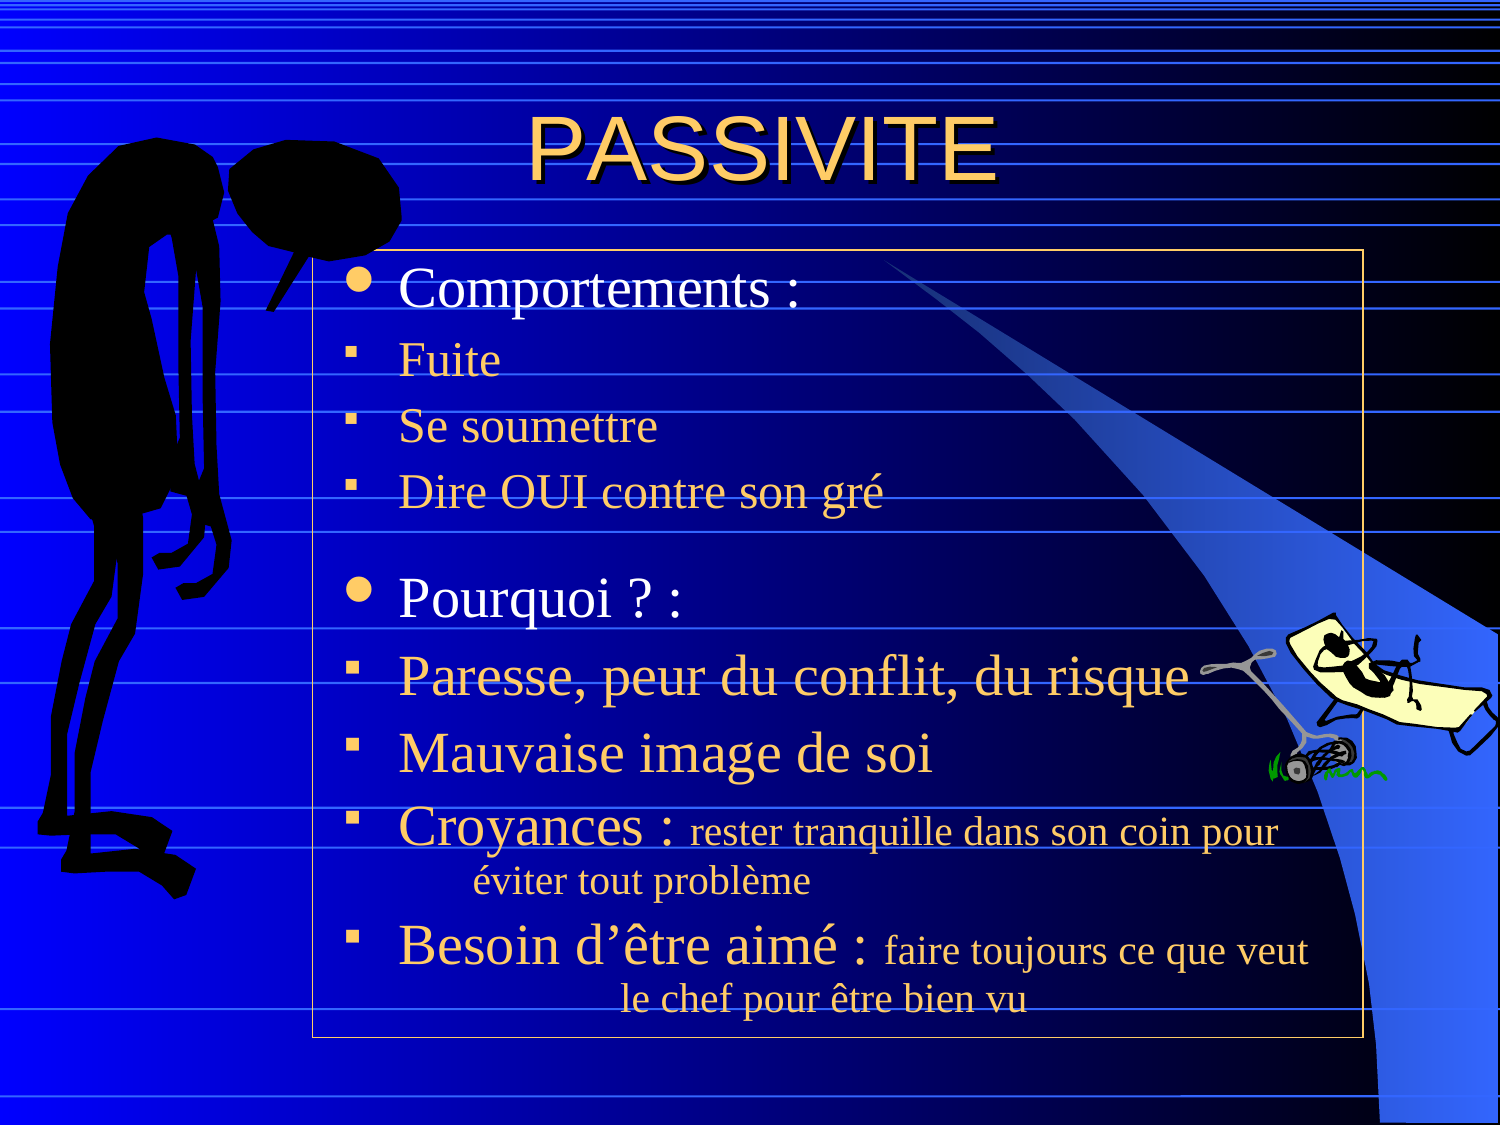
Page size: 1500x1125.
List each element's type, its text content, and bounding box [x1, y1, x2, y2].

picture [1200, 612, 1500, 785]
title PASSIVITE [99, 49, 1426, 238]
list Comportements : Fuite Se soumettre Dire OUI contre son gré Pourquoi ? : Paresse, peur du conflit, du risque Mauvaise image de soi Croyances : rester tranquille dans son coin pour éviter tout problème Besoin d’être aimé : faire toujours ce que veut le chef pour être bien vu [312, 249, 1363, 1038]
picture [37, 137, 402, 901]
